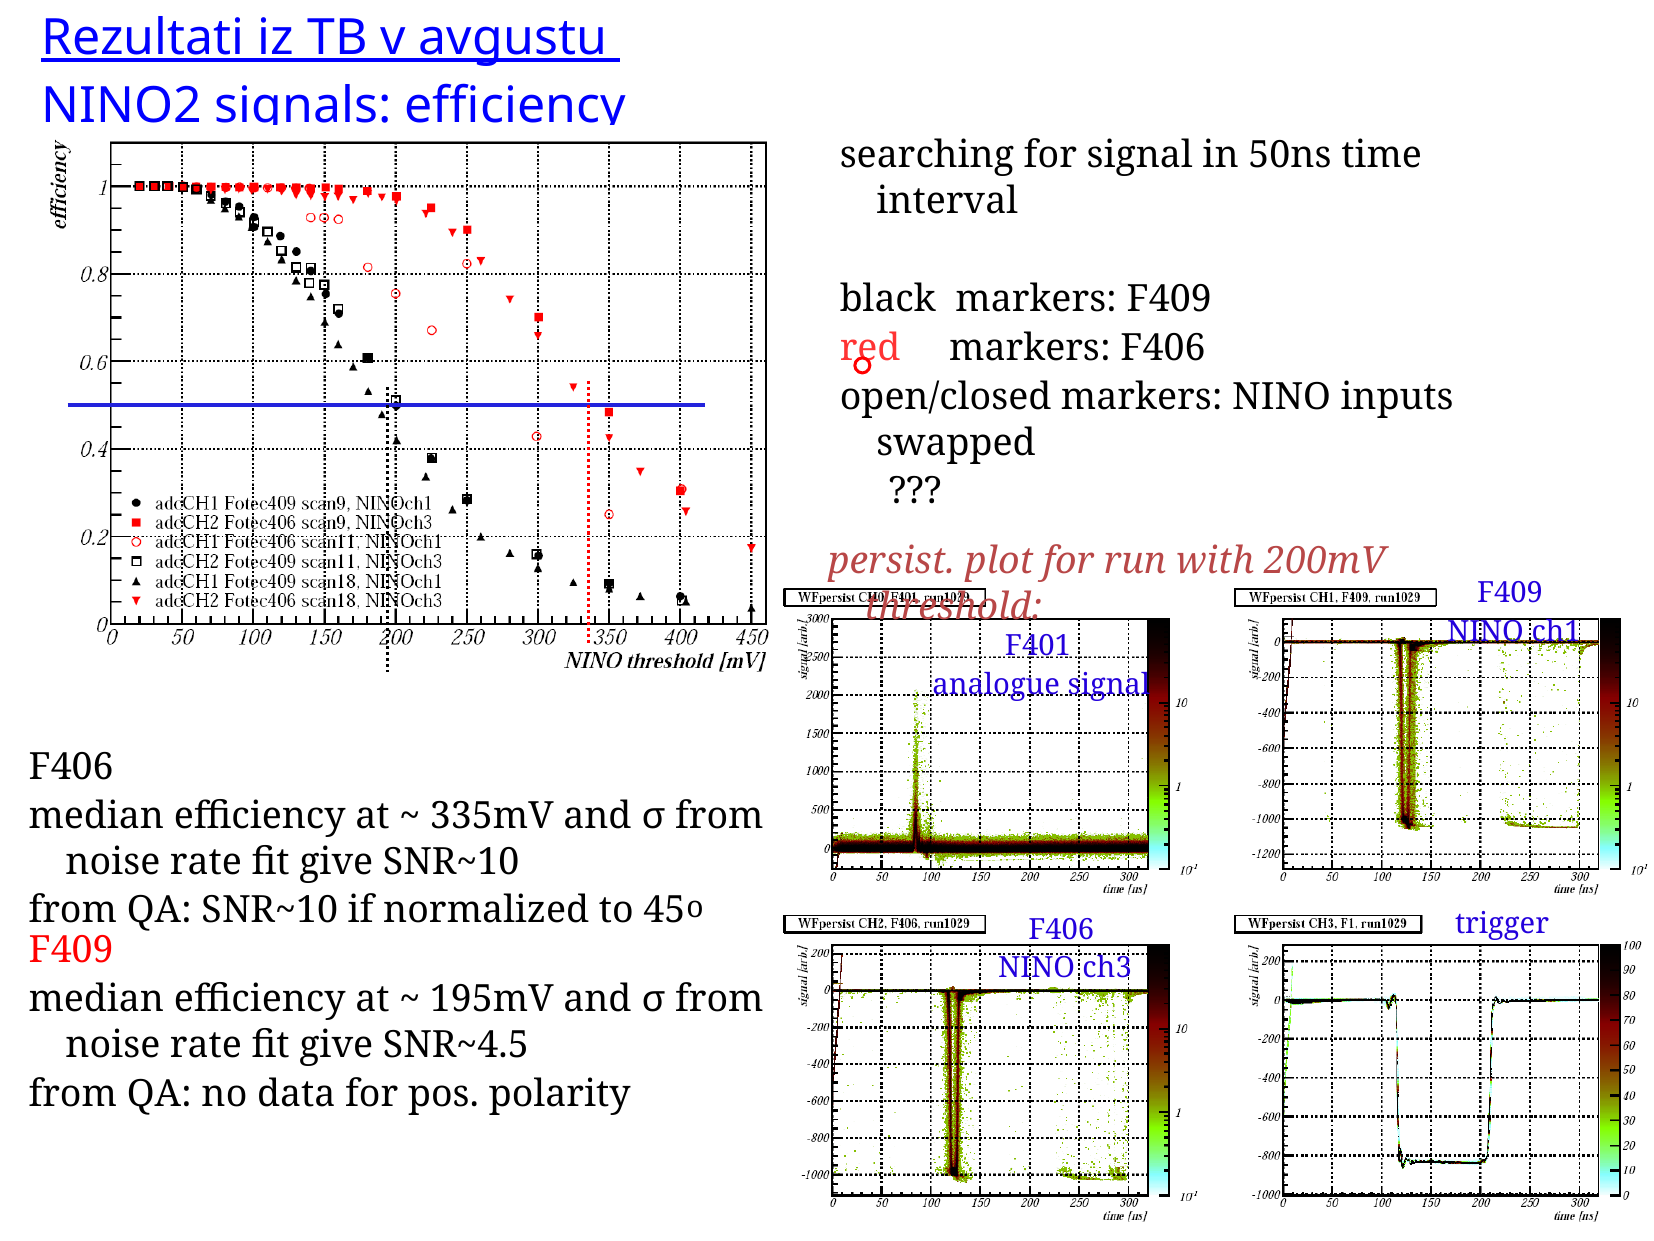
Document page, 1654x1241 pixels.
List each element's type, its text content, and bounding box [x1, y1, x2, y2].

list F409 median efficiency at ~ 195mV and σ from noise rate fit give SNR~4.5 from QA: no data for pos. polarity [13, 925, 775, 1093]
list F409 NINO ch1 [1356, 574, 1654, 642]
text_box [854, 357, 870, 373]
picture [37, 125, 1651, 1228]
list F401 analogue signal [884, 627, 1185, 695]
title Rezultati iz TB v avgustu NINO2 signals: efficiency [41, 11, 1351, 127]
list trigger [1344, 904, 1645, 969]
list F406 median efficiency at ~ 335mV and σ from noise rate fit give SNR~10 from QA: SNR~10 if normalized to 45o [13, 742, 775, 910]
list persist. plot for run with 200mV threshold: [813, 536, 1526, 626]
list searching for signal in 50ns time interval black markers: F409 red markers: F406 open/closed markers: NINO inputs swapped ??? [825, 131, 1538, 386]
list F406 NINO ch3 [907, 910, 1208, 978]
